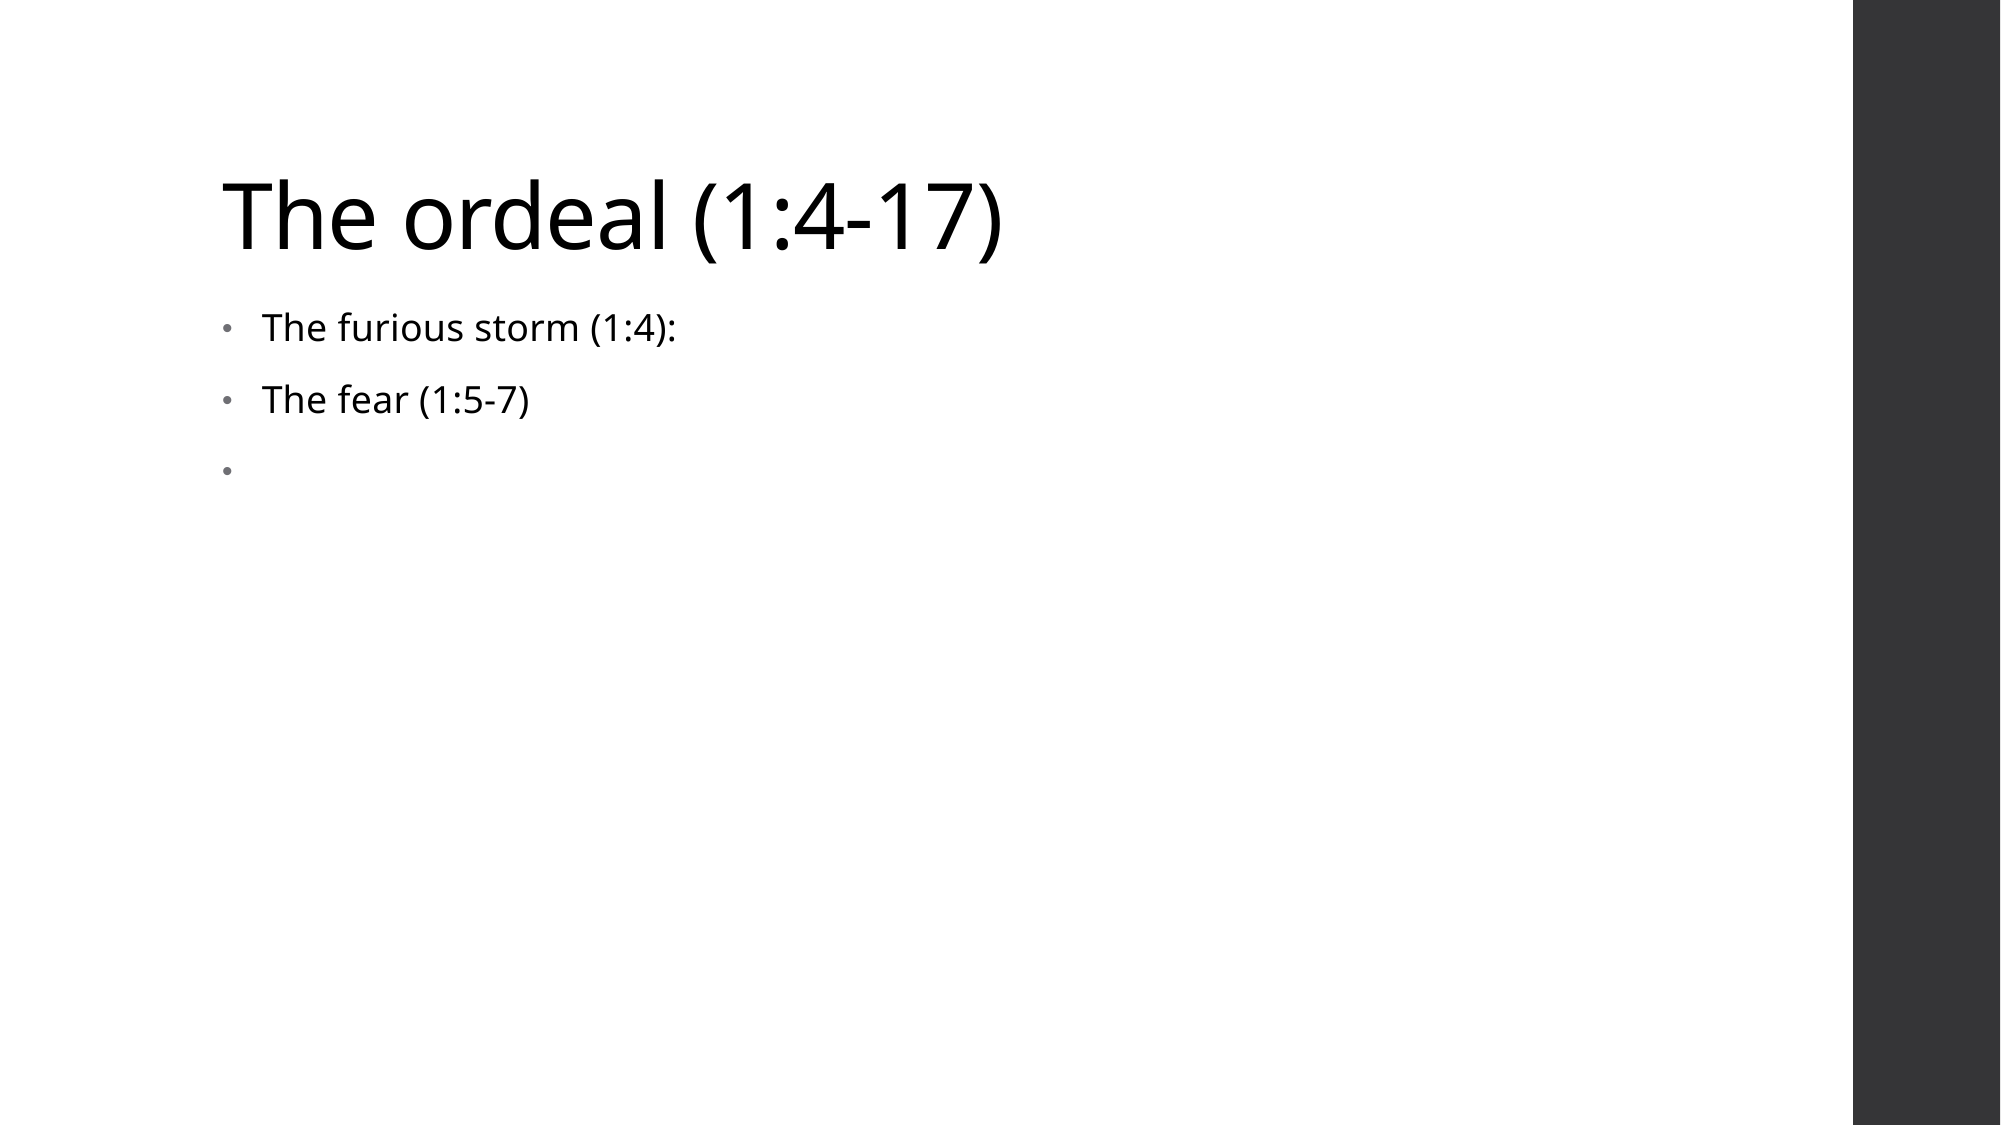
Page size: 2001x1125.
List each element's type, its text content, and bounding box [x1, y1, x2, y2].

list The furious storm (1:4): The fear (1:5-7) [206, 299, 1617, 1014]
title The ordeal (1:4-17) [206, 60, 1797, 278]
